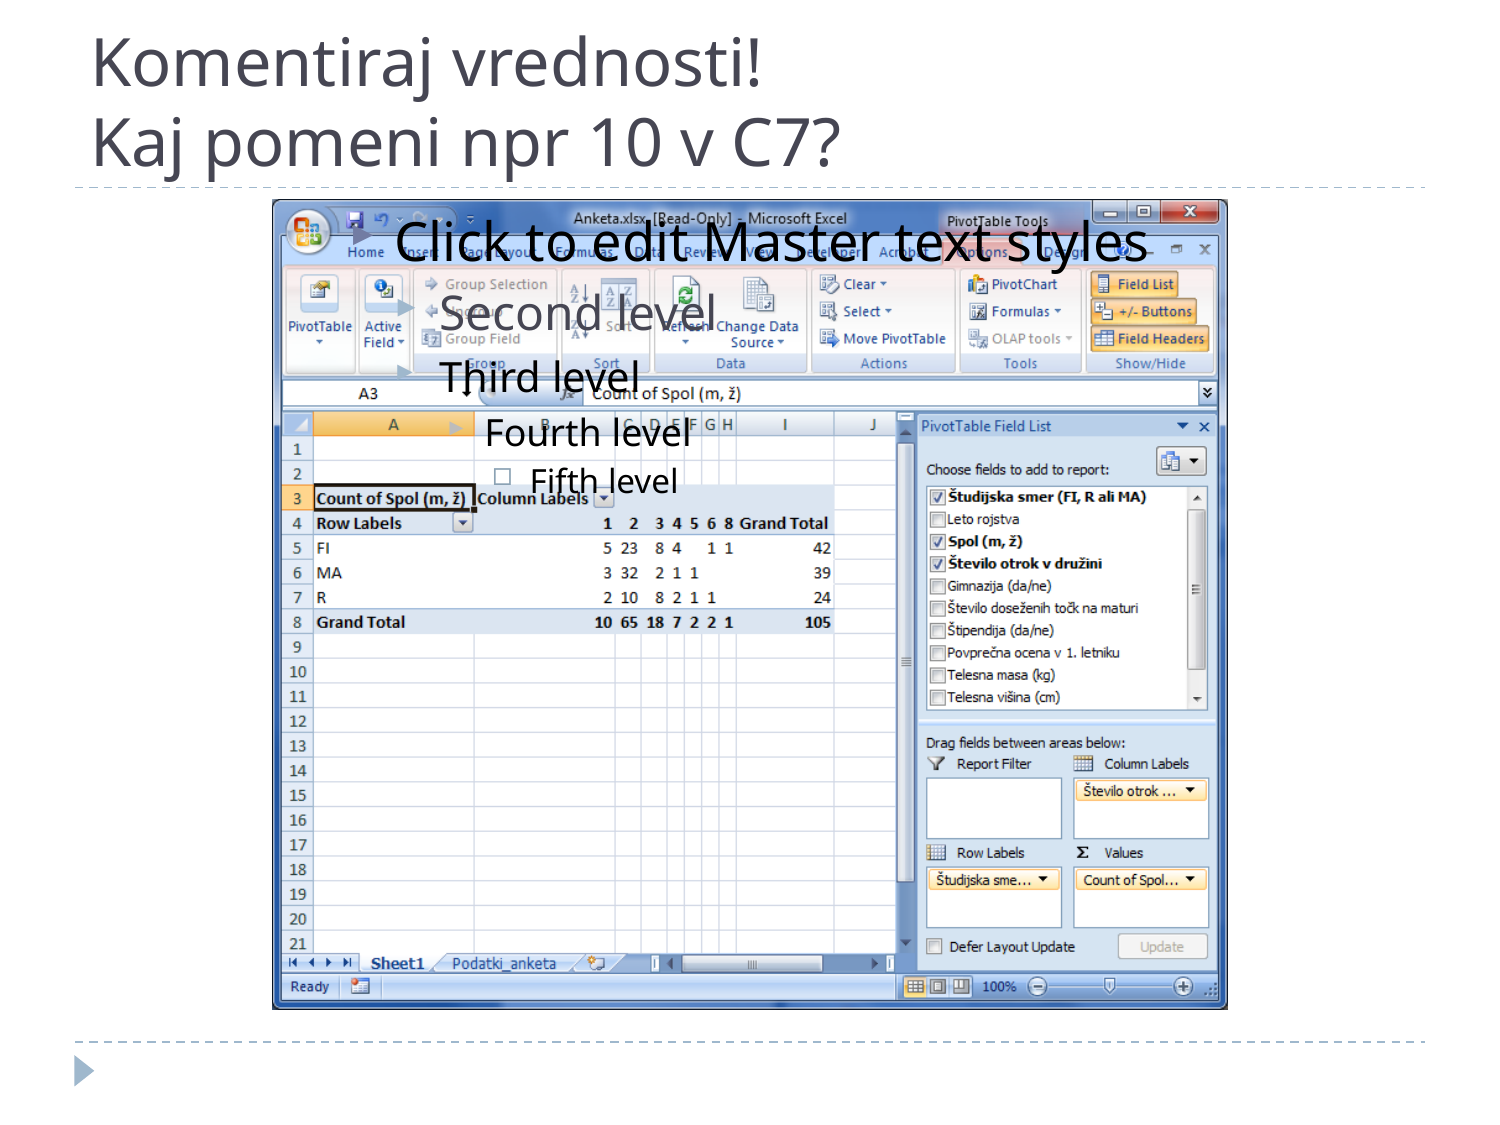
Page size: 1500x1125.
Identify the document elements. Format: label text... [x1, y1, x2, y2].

picture [272, 199, 1228, 1010]
title Komentiraj vrednosti! Kaj pomeni npr 10 v C7? [75, 24, 1425, 188]
